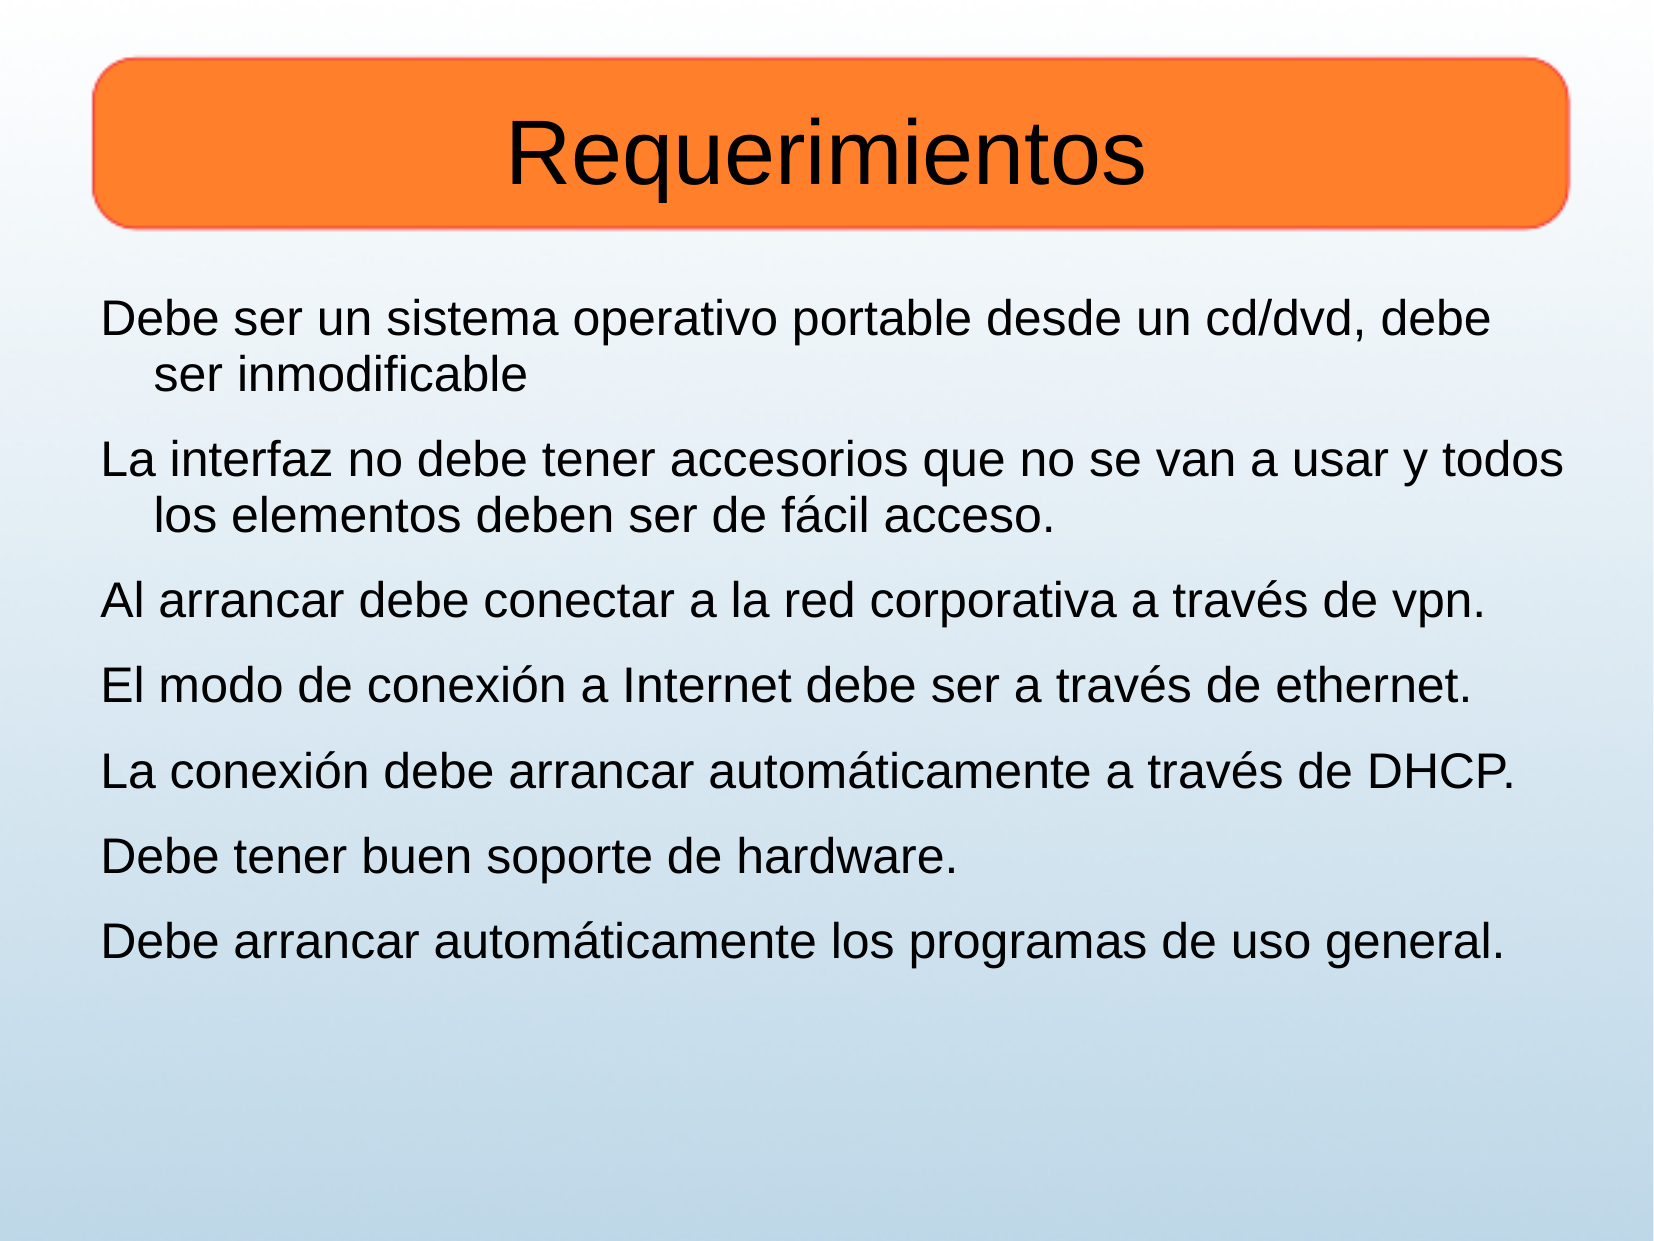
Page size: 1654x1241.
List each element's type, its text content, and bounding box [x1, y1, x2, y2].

picture [0, 0, 1654, 1241]
list Debe ser un sistema operativo portable desde un cd/dvd, debe ser inmodificable La interfaz no debe tener accesorios que no se van a usar y todos los elementos deben ser de fácil acceso. Al arrancar debe conectar a la red corporativa a través de vpn. El modo de conexión a Internet debe ser a través de ethernet. La conexión debe arrancar automáticamente a través de DHCP. Debe tener buen soporte de hardware. Debe arrancar automáticamente los programas de uso general. [82, 290, 1571, 1094]
title Requerimientos [82, 49, 1571, 257]
